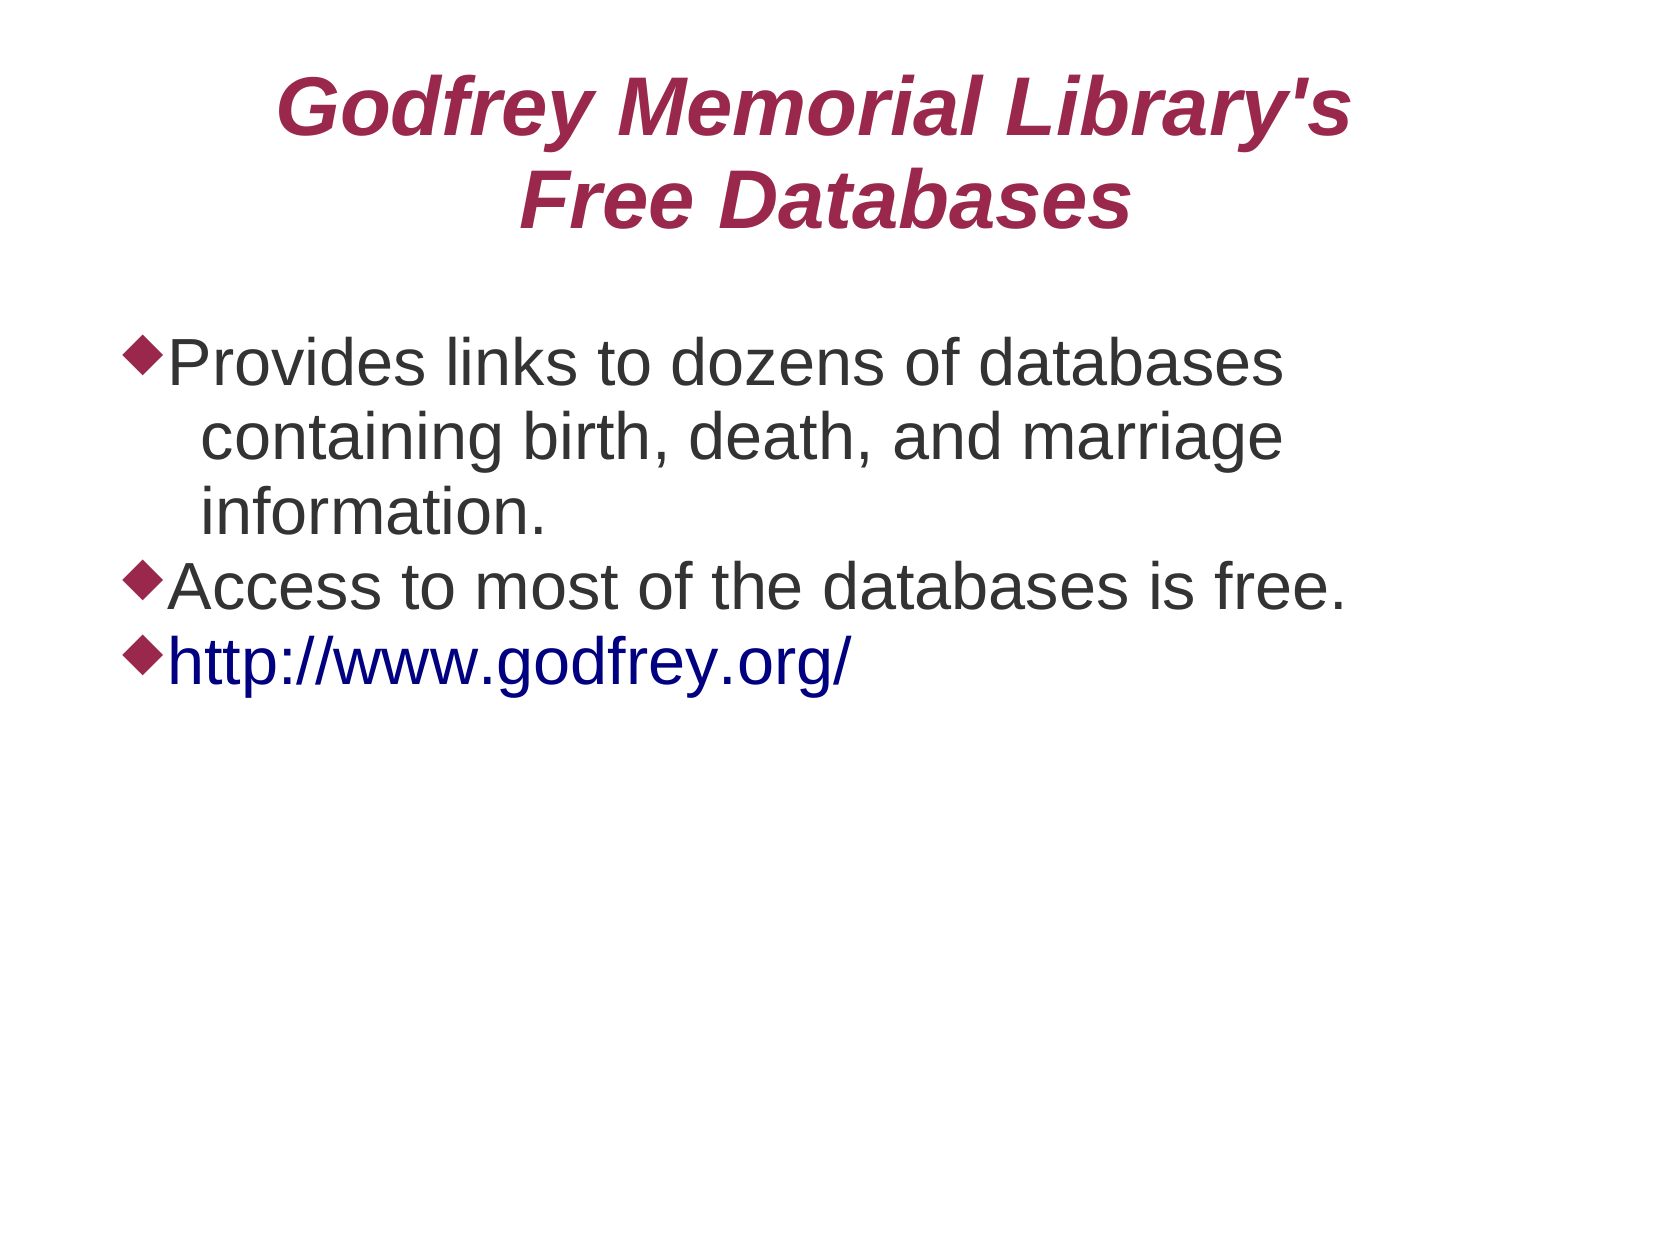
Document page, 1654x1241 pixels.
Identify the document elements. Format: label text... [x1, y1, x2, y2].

title Godfrey Memorial Library's Free Databases [82, 56, 1571, 250]
list Provides links to dozens of databases containing birth, death, and marriage information. Access to most of the databases is free. http://www.godfrey.org/ [118, 324, 1571, 990]
